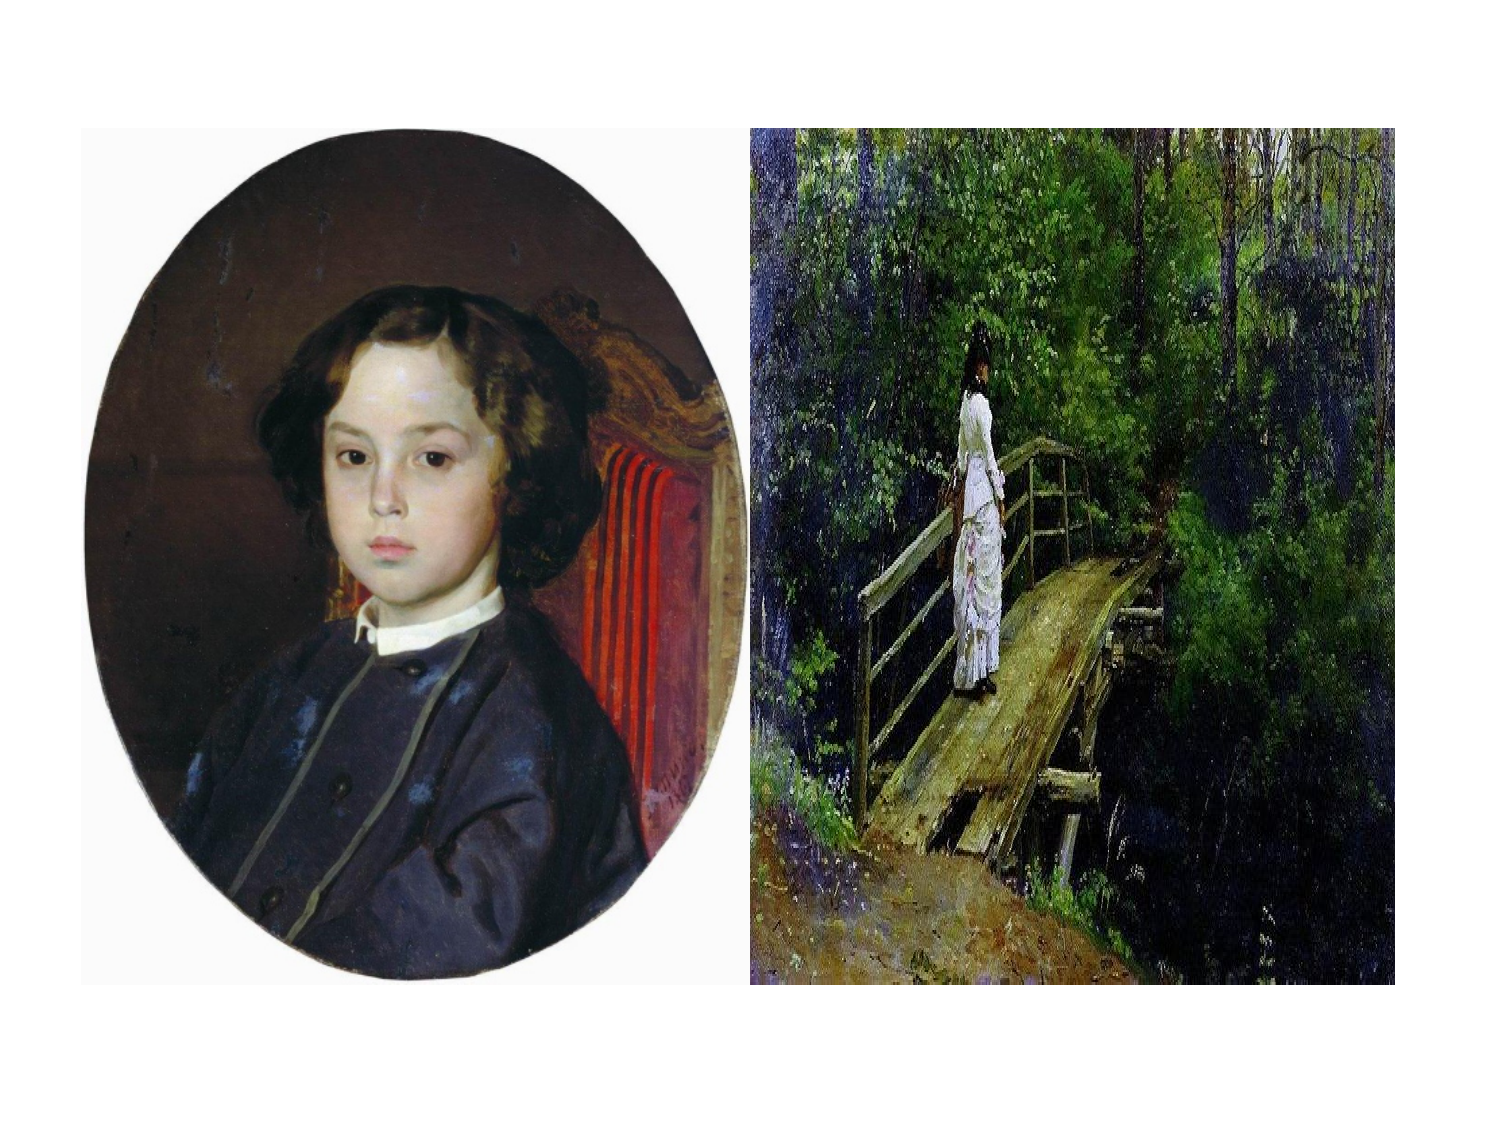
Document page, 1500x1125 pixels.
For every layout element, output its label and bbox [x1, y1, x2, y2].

picture [81, 128, 1395, 985]
